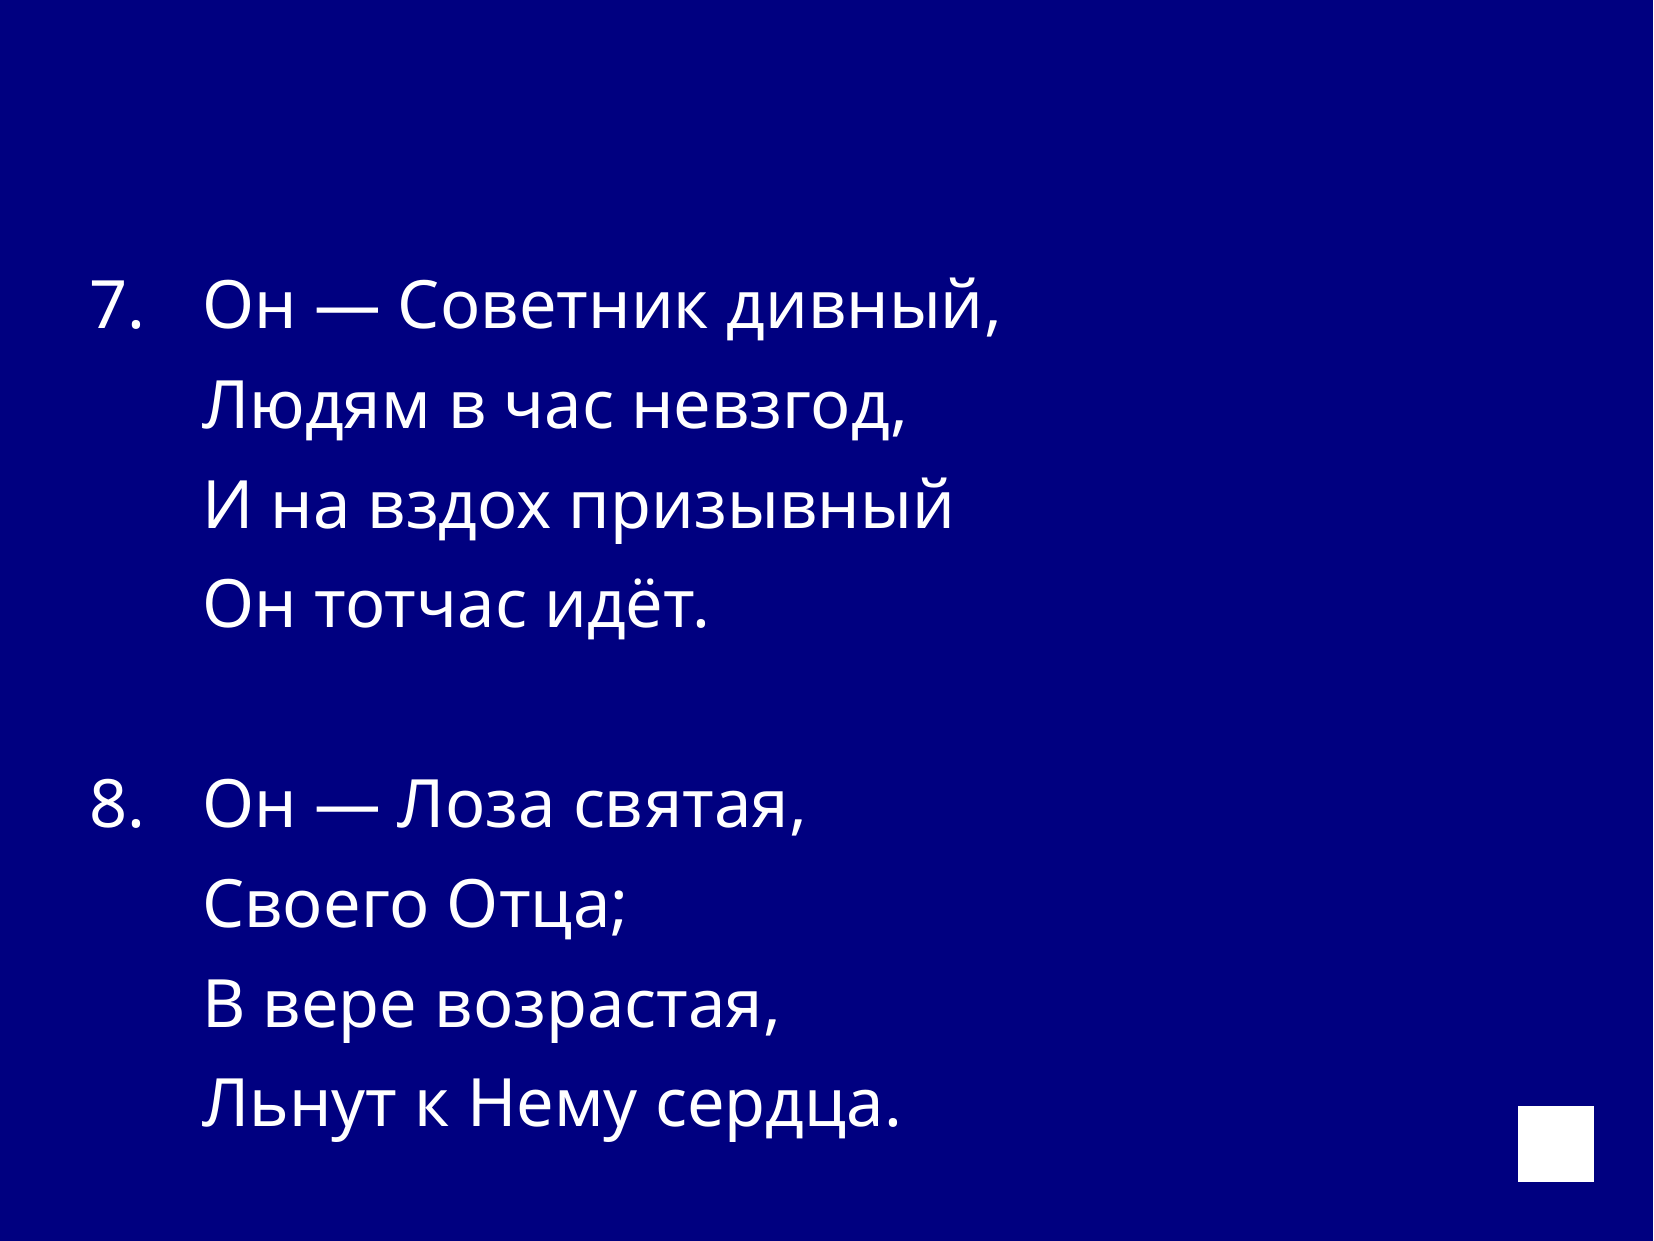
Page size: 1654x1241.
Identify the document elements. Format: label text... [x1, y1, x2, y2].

text_box [1518, 1106, 1594, 1182]
text_box 7. Он — Советник дивный, Людям в час невзгод, И на вздох призывный Он тотчас идёт. 8. Он — Лоза святая, Своего Отца; В вере возрастая, Льнут к Нему сердца. [75, 150, 1576, 1163]
